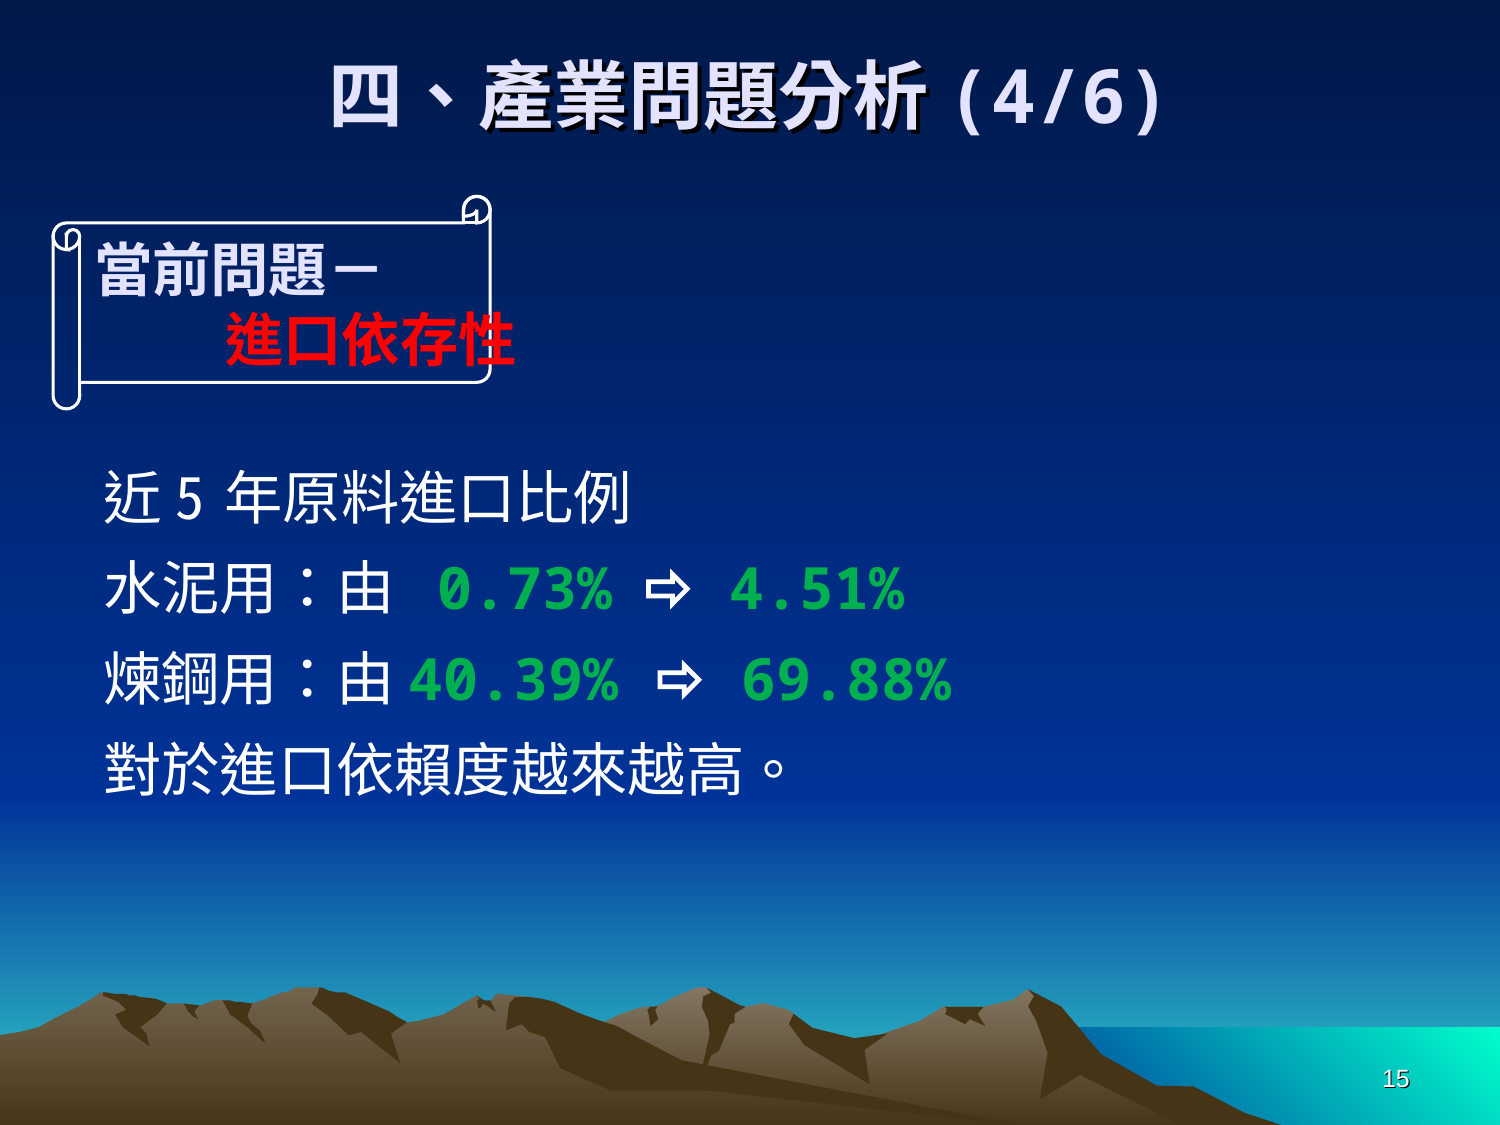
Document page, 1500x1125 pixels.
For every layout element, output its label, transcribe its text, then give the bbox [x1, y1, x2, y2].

title 四、產業問題分析(4/6) [75, 37, 1426, 149]
text_box 當前問題－ 進口依存性 [53, 241, 80, 409]
text_box <編號> [1074, 1025, 1426, 1101]
text_box 當前問題－ 進口依存性 [53, 211, 491, 383]
list 近5年原料進口比例 水泥用：由 0.73%  4.51% 煉鋼用：由40.39%  69.88% 對於進口依賴度越來越高。 [88, 432, 1353, 929]
